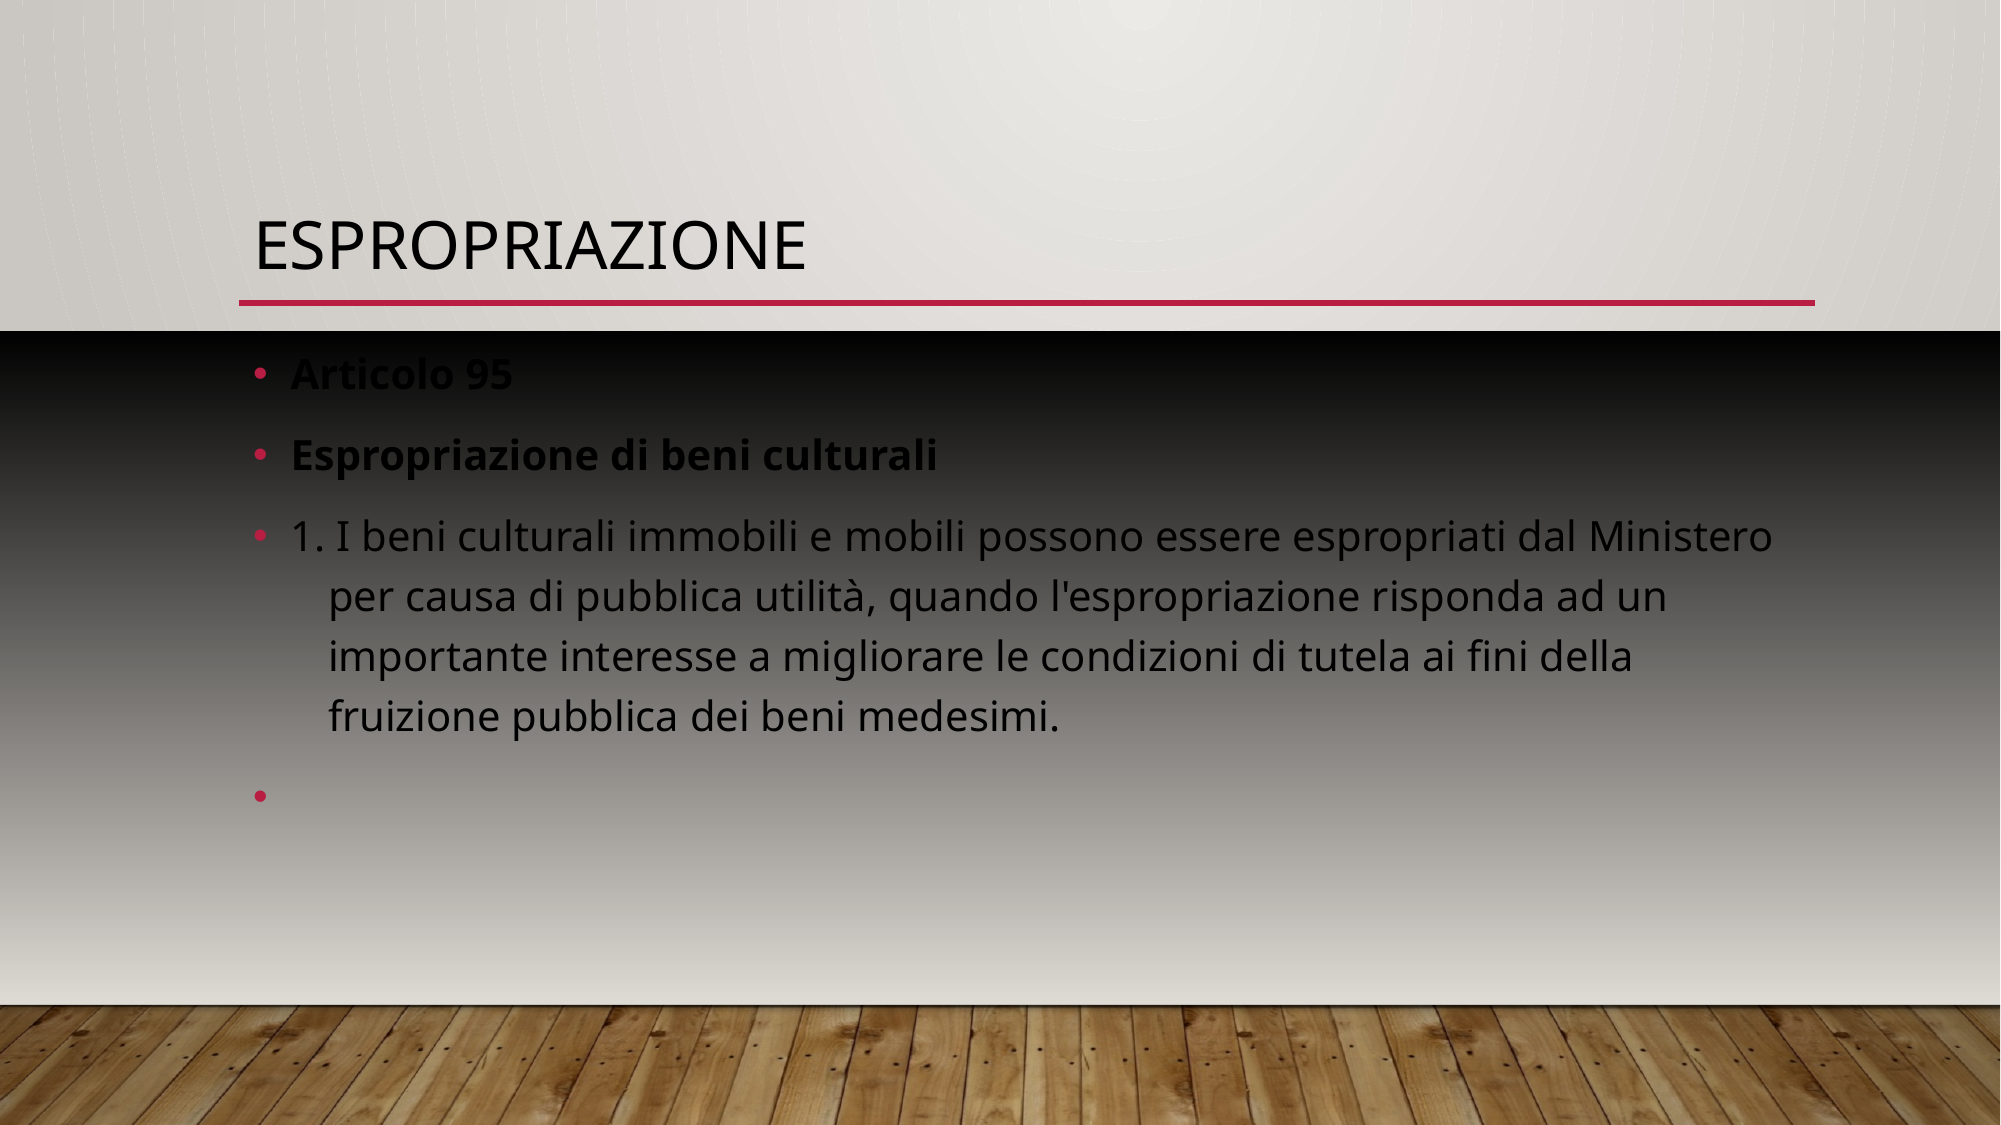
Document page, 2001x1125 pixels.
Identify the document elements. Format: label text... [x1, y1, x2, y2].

title Espropriazione [238, 131, 1814, 305]
list Articolo 95 Espropriazione di beni culturali 1. I beni culturali immobili e mobili possono essere espropriati dal Ministero per causa di pubblica utilità, quando l'espropriazione risponda ad un importante interesse a migliorare le condizioni di tutela ai fini della fruizione pubblica dei beni medesimi. [238, 330, 1814, 897]
